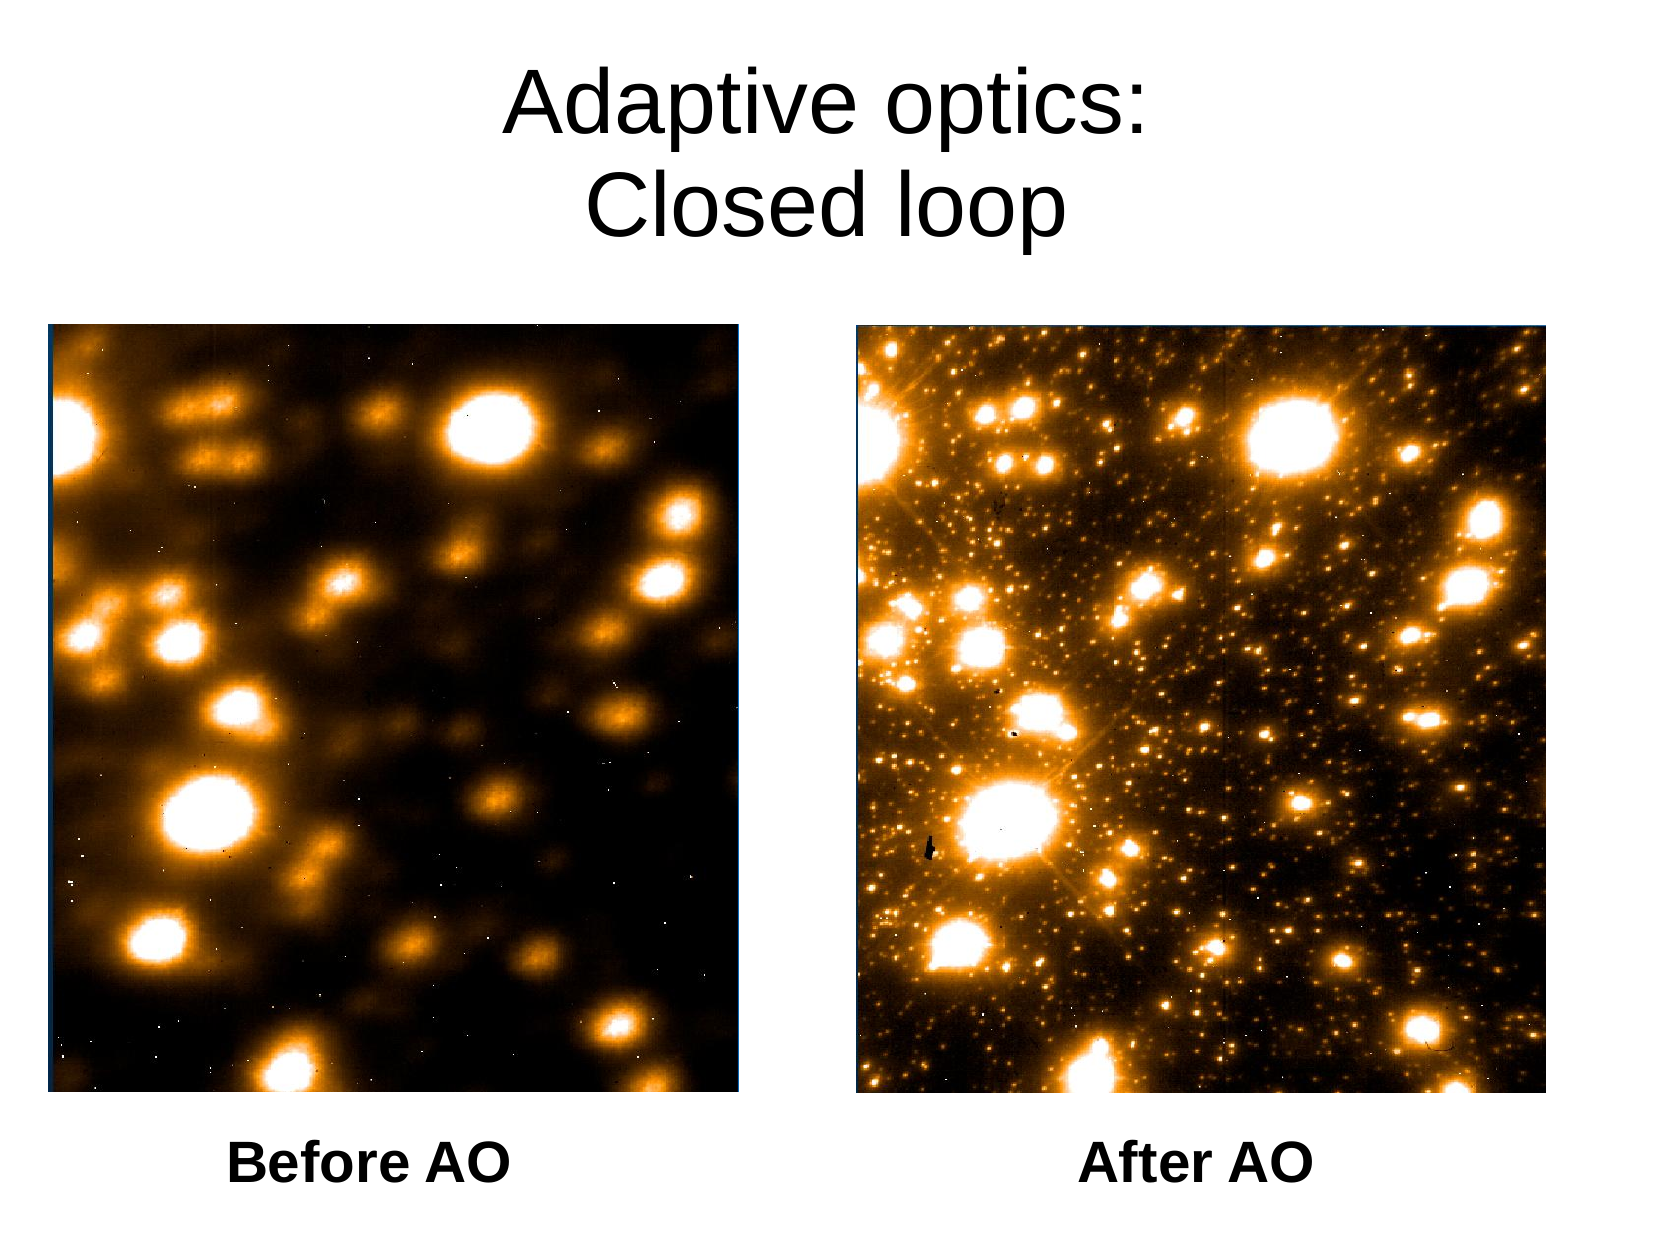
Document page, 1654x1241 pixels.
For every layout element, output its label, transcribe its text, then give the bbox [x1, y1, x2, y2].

text_box Before AO [177, 1122, 562, 1202]
picture [48, 324, 739, 1092]
text_box After AO [1003, 1122, 1388, 1202]
picture [856, 325, 1546, 1093]
title Adaptive optics: Closed loop [82, 49, 1571, 257]
